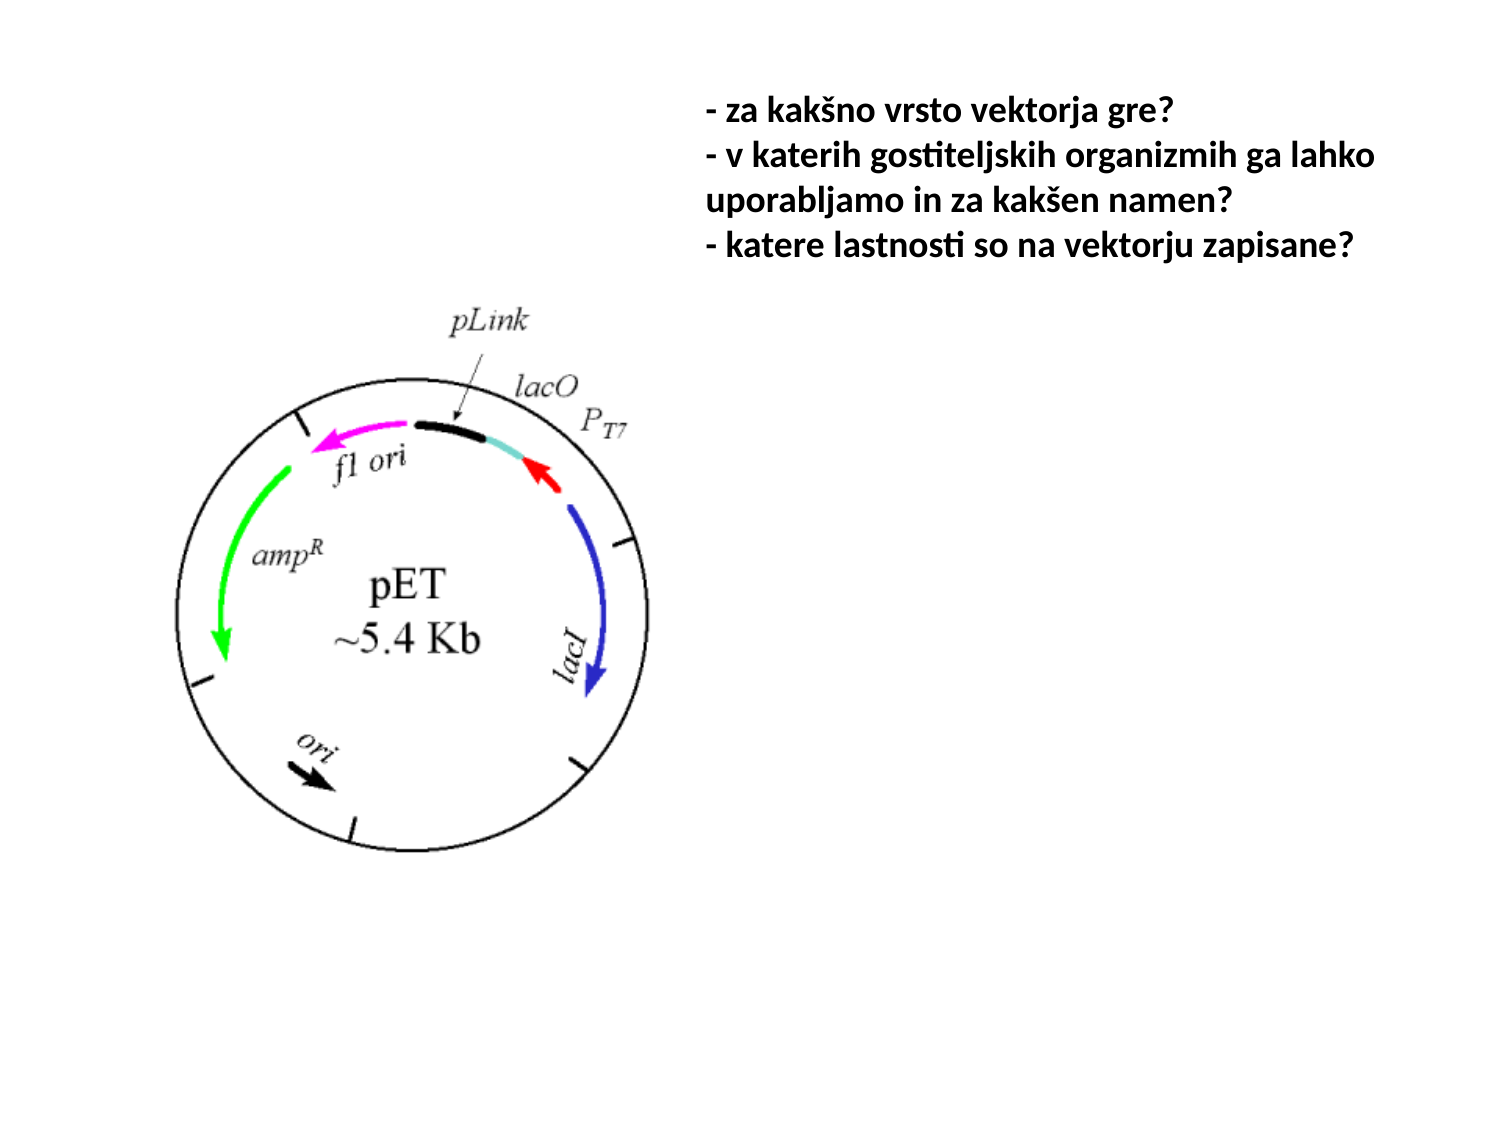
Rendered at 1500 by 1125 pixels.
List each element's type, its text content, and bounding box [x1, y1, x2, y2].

text_box - za kakšno vrsto vektorja gre? - v katerih gostiteljskih organizmih ga lahko uporabljamo in za kakšen namen? - katere lastnosti so na vektorju zapisane? [690, 78, 1441, 273]
picture [159, 290, 672, 865]
